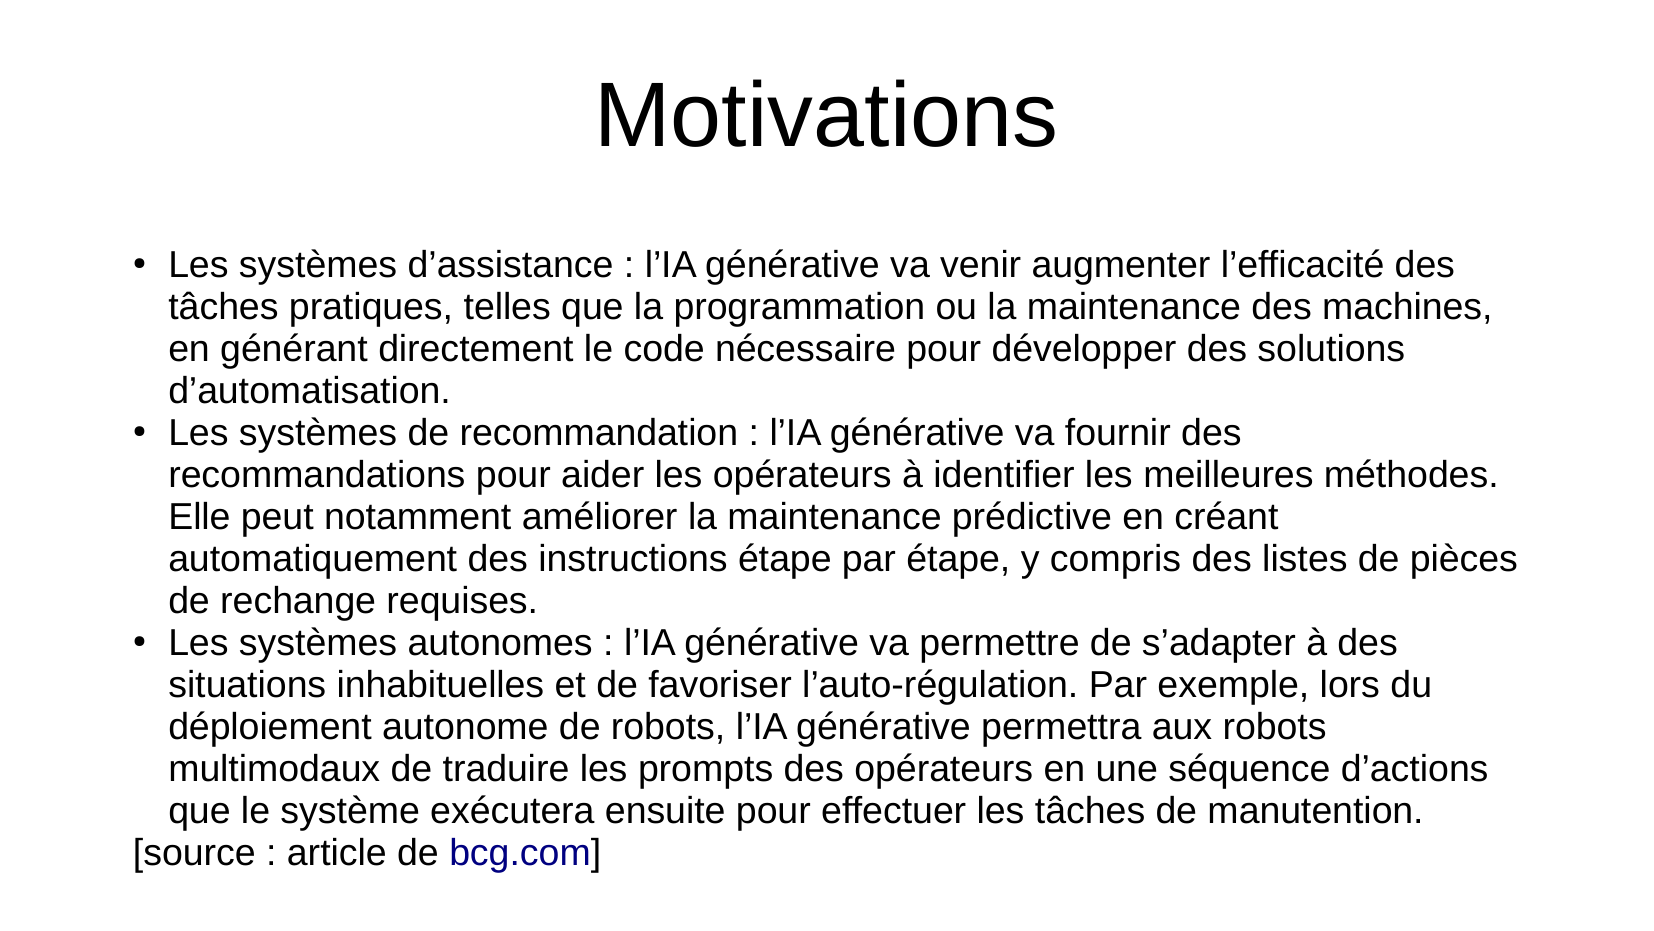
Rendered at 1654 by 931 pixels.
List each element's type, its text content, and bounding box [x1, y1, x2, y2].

title Motivations [82, 37, 1571, 193]
text_box Les systèmes d’assistance : l’IA générative va venir augmenter l’efficacité des tâches pratiques, telles que la programmation ou la maintenance des machines, en générant directement le code nécessaire pour développer des solutions d’automatisation. Les systèmes de recommandation : l’IA générative va fournir des recommandations pour aider les opérateurs à identifier les meilleures méthodes. Elle peut notamment améliorer la maintenance prédictive en créant automatiquement des instructions étape par étape, y compris des listes de pièces de rechange requises. Les systèmes autonomes : l’IA générative va permettre de s’adapter à des situations inhabituelles et de favoriser l’auto-régulation. Par exemple, lors du déploiement autonome de robots, l’IA générative permettra aux robots multimodaux de traduire les prompts des opérateurs en une séquence d’actions que le système exécutera ensuite pour effectuer les tâches de manutention. [source : article de bcg.com] [118, 236, 1536, 923]
